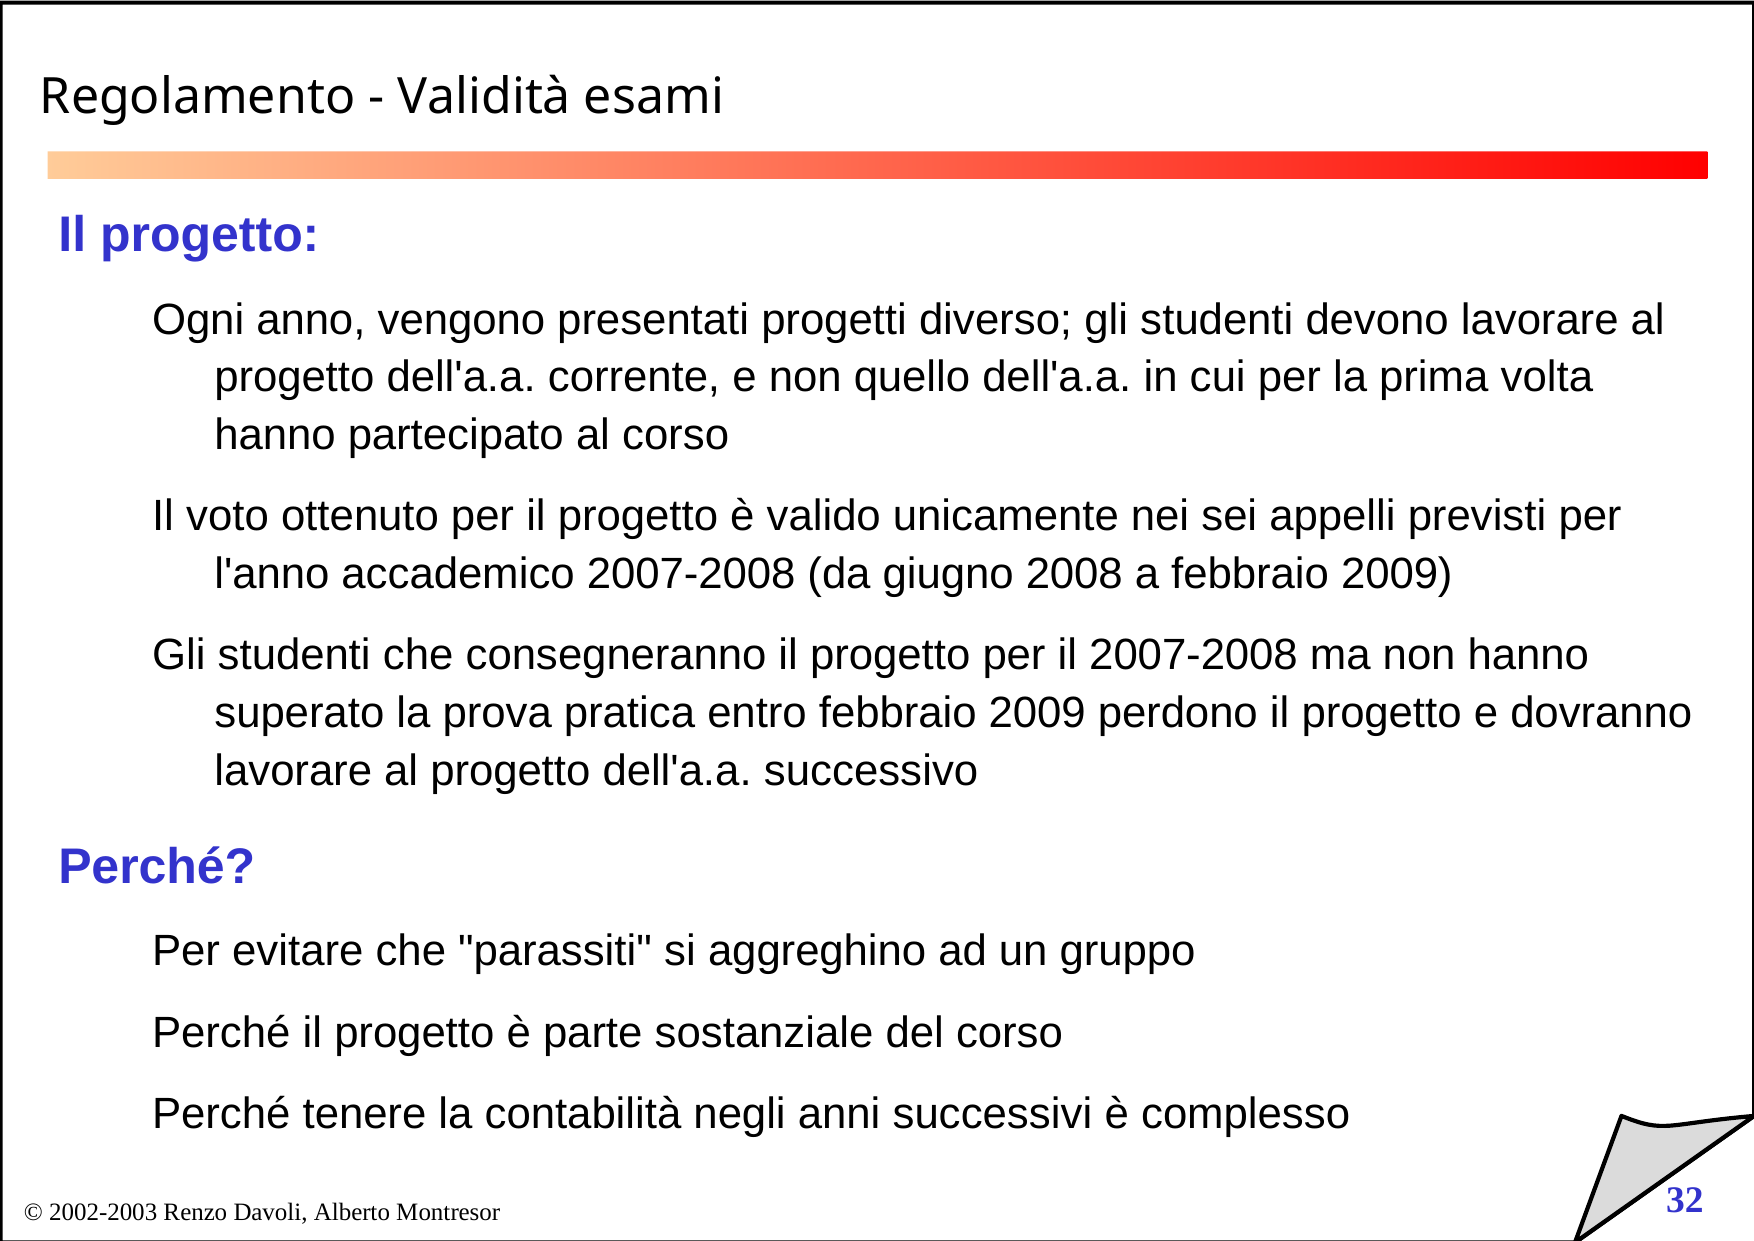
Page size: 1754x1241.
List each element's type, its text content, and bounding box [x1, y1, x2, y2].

title Regolamento - Validità esami [40, 48, 1714, 144]
list Il progetto: Ogni anno, vengono presentati progetti diverso; gli studenti devono lavorare al progetto dell'a.a. corrente, e non quello dell'a.a. in cui per la prima volta hanno partecipato al corso Il voto ottenuto per il progetto è valido unicamente nei sei appelli previsti per l'anno accademico 2007-2008 (da giugno 2008 a febbraio 2009) Gli studenti che consegneranno il progetto per il 2007-2008 ma non hanno superato la prova pratica entro febbraio 2009 perdono il progetto e dovranno lavorare al progetto dell'a.a. successivo Perché? Per evitare che "parassiti" si aggreghino ad un gruppo Perché il progetto è parte sostanziale del corso Perché tenere la contabilità negli anni successivi è complesso [58, 206, 1696, 1172]
